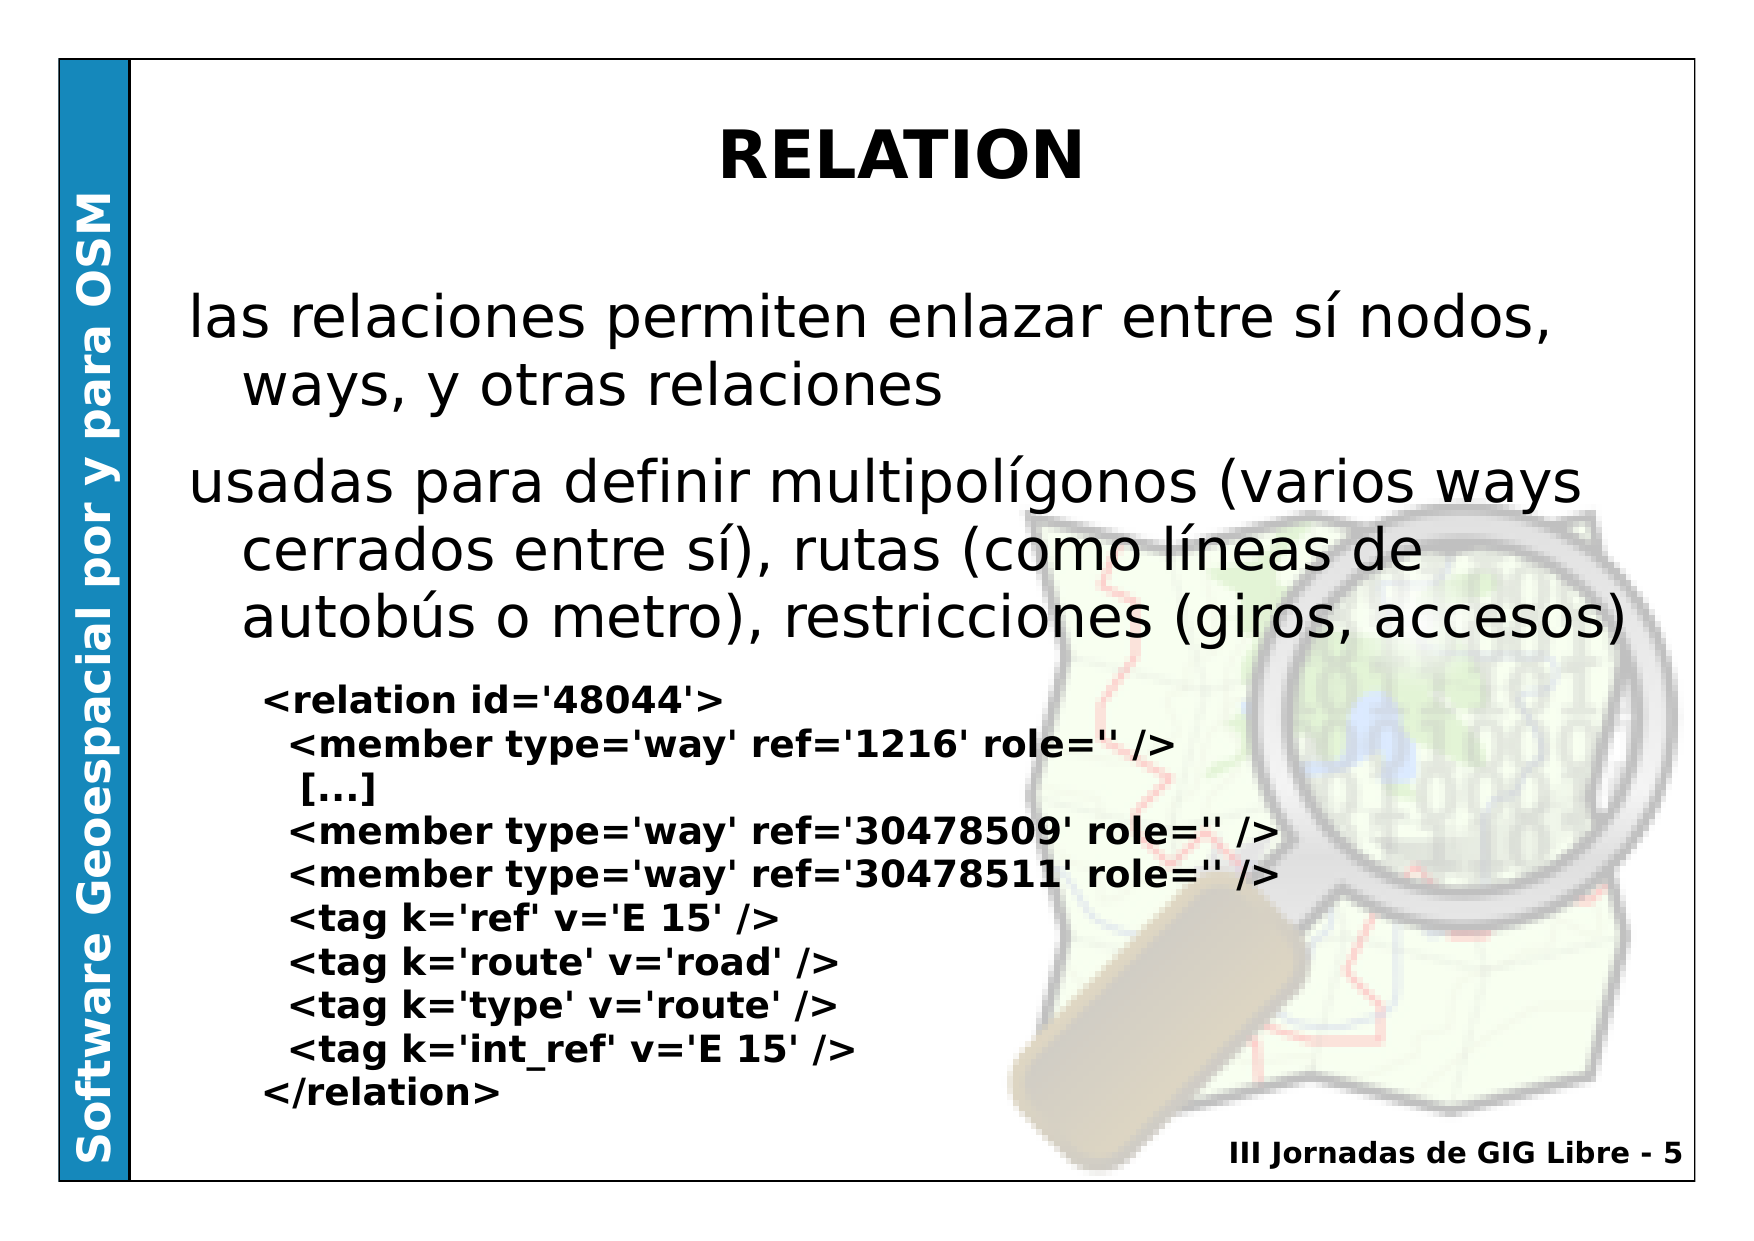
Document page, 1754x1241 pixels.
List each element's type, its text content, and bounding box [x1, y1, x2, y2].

list las relaciones permiten enlazar entre sí nodos, ways, y otras relaciones usadas para definir multipolígonos (varios ways cerrados entre sí), rutas (como líneas de autobús o metro), restricciones (giros, accesos) [171, 283, 1634, 1048]
title RELATION [171, 103, 1634, 209]
picture [996, 481, 1696, 1182]
text_box <relation id='48044'> <member type='way' ref='1216' role='' /> [...] <member type='way' ref='30478509' role='' /> <member type='way' ref='30478511' role='' /> <tag k='ref' v='E 15' /> <tag k='route' v='road' /> <tag k='type' v='route' /> <tag k='int_ref' v='E 15' /> </relation> [246, 671, 1634, 1147]
